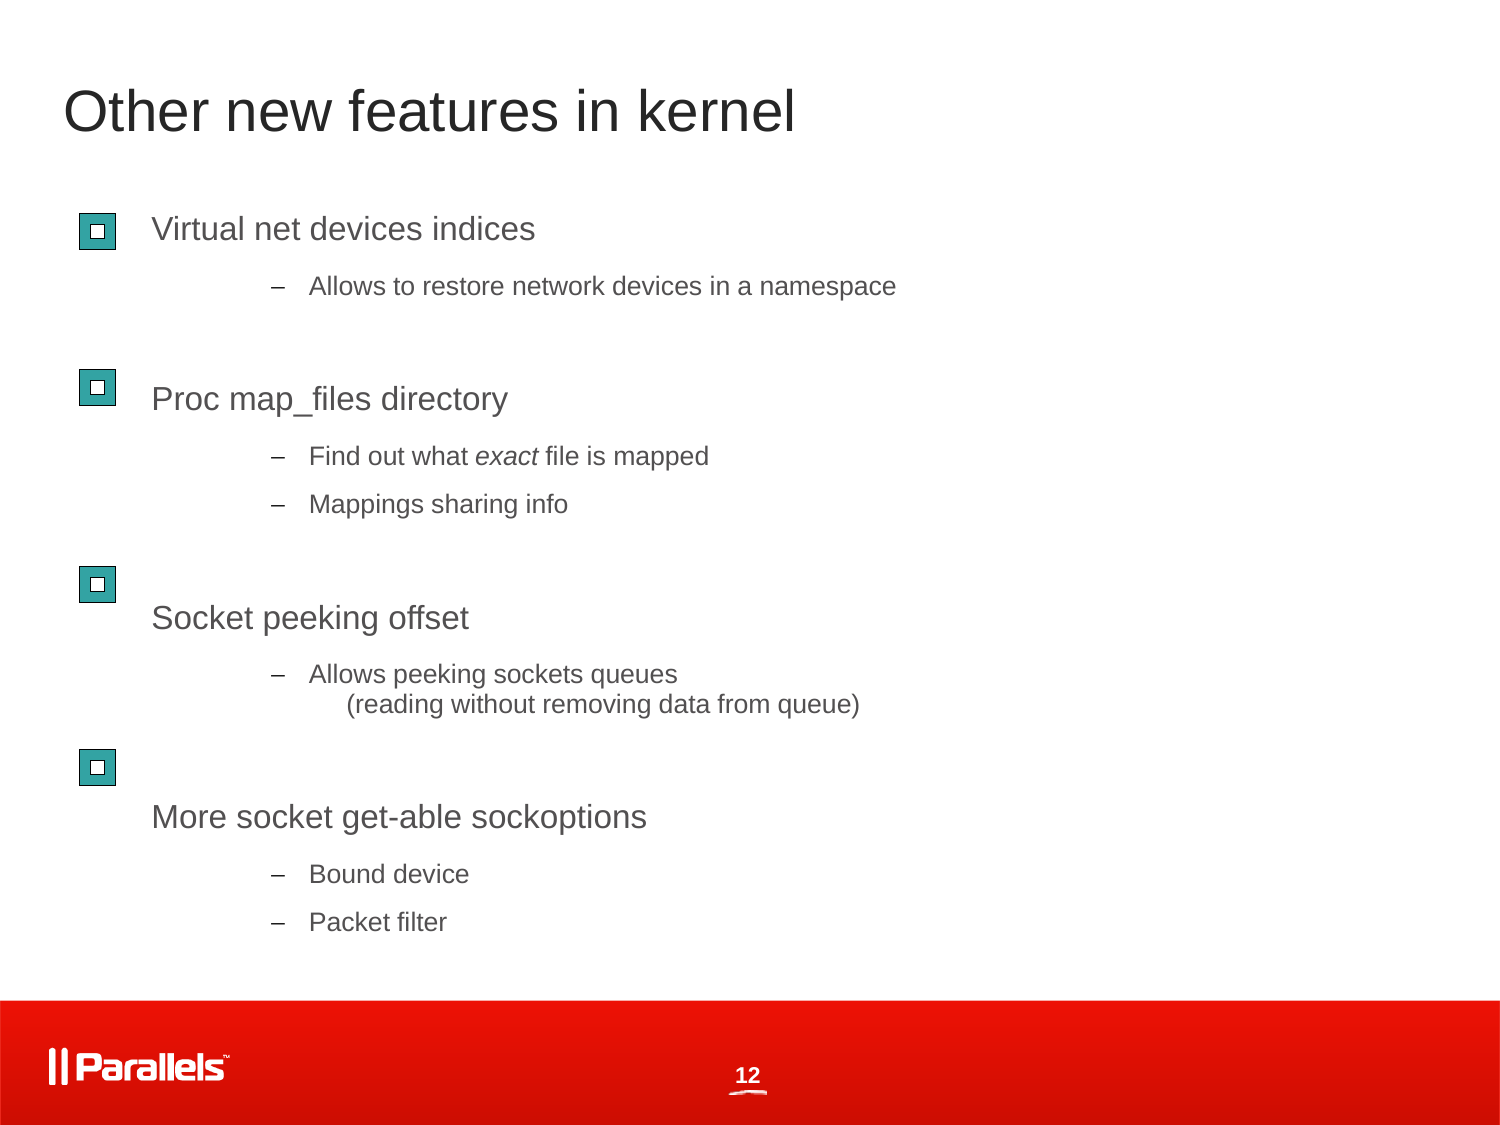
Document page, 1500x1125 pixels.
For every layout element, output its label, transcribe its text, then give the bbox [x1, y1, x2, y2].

text_box [79, 749, 116, 786]
text_box [79, 213, 116, 250]
picture [727, 1090, 767, 1095]
list Virtual net devices indices Allows to restore network devices in a namespace Proc map_files directory Find out what exact file is mapped Mappings sharing info Socket peeking offset Allows peeking sockets queues (reading without removing data from queue) More socket get-able sockoptions Bound device Packet filter [136, 203, 1340, 946]
picture [49, 1046, 230, 1085]
title Other new features in kernel [48, 10, 1454, 214]
text_box [79, 369, 116, 406]
text_box [79, 566, 116, 603]
